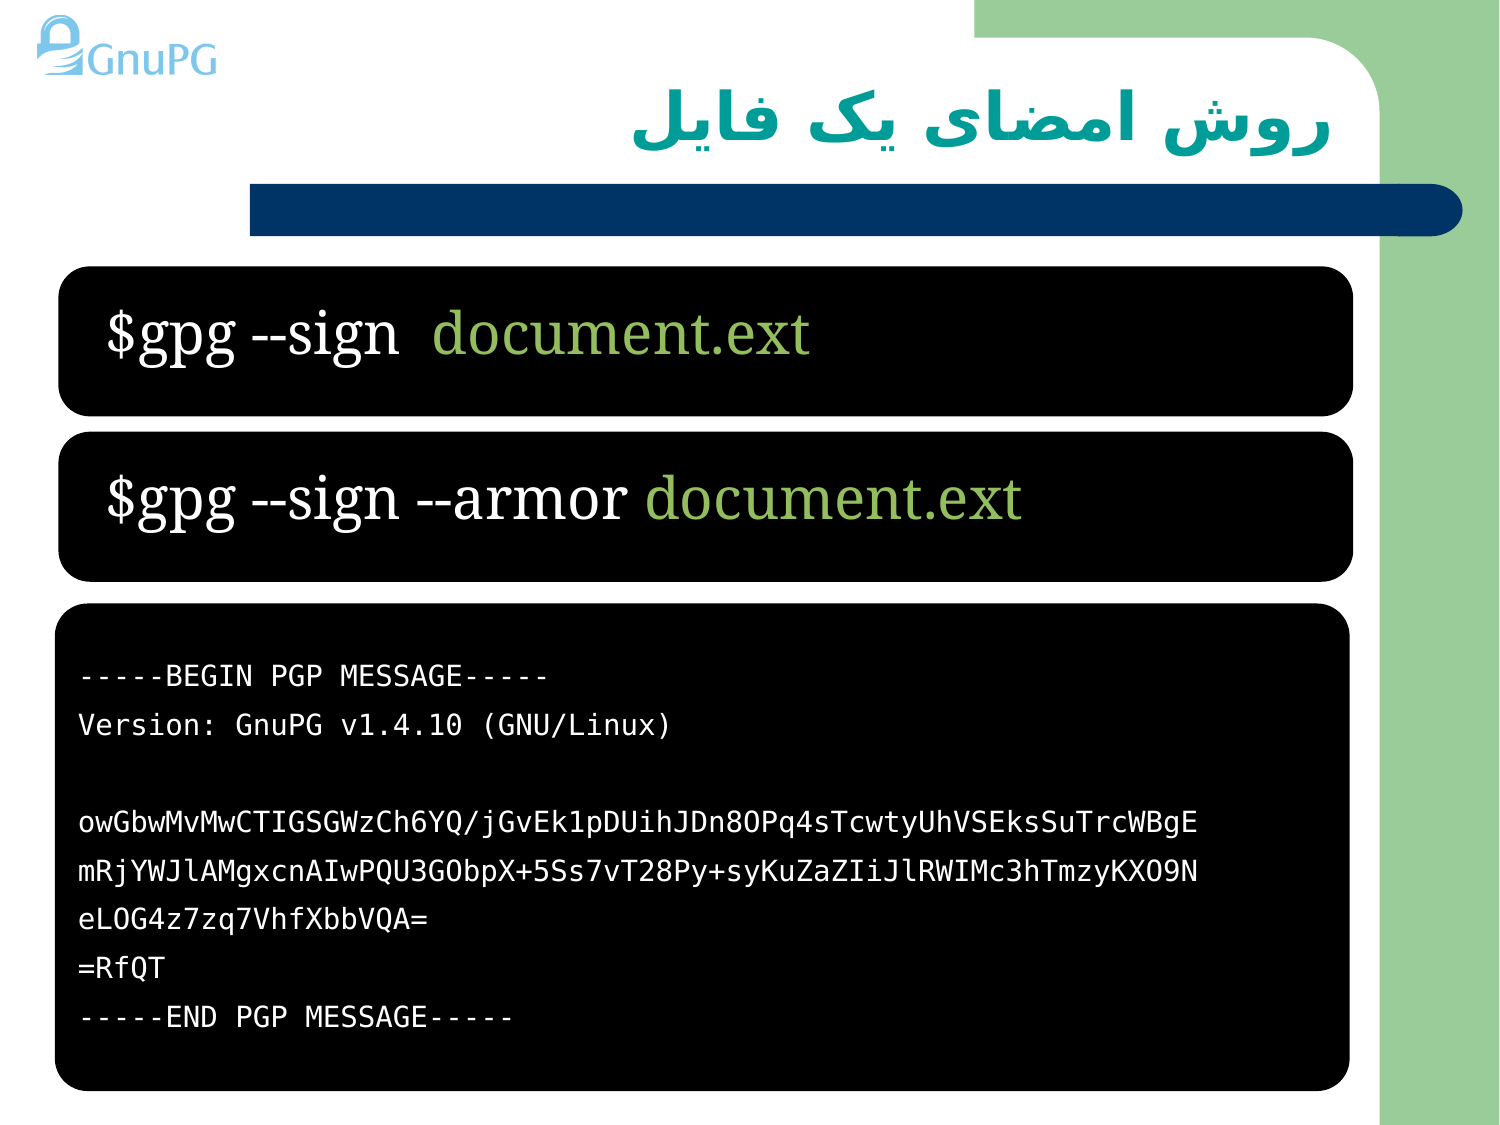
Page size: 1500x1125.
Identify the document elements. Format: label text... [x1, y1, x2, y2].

list -----BEGIN PGP MESSAGE----- Version: GnuPG v1.4.10 (GNU/Linux) owGbwMvMwCTIGSGWzCh6YQ/jGvEk1pDUihJDn8OPq4sTcwtyUhVSEksSuTrcWBgE mRjYWJlAMgxcnAIwPQU3GObpX+5Ss7vT28Py+syKuZaZIiJlRWIMc3hTmzyKXO9N eLOG4z7zq7VhfXbbVQA= =RfQT -----END PGP MESSAGE----- [75, 659, 1291, 1035]
list $gpg --sign document.ext [102, 292, 1319, 396]
text_box [58, 431, 1354, 582]
text_box [58, 266, 1354, 417]
title روش امضای یک فایل [11, 37, 1335, 201]
list $gpg --sign --armor document.ext [102, 457, 1319, 562]
text_box [54, 603, 1350, 1092]
